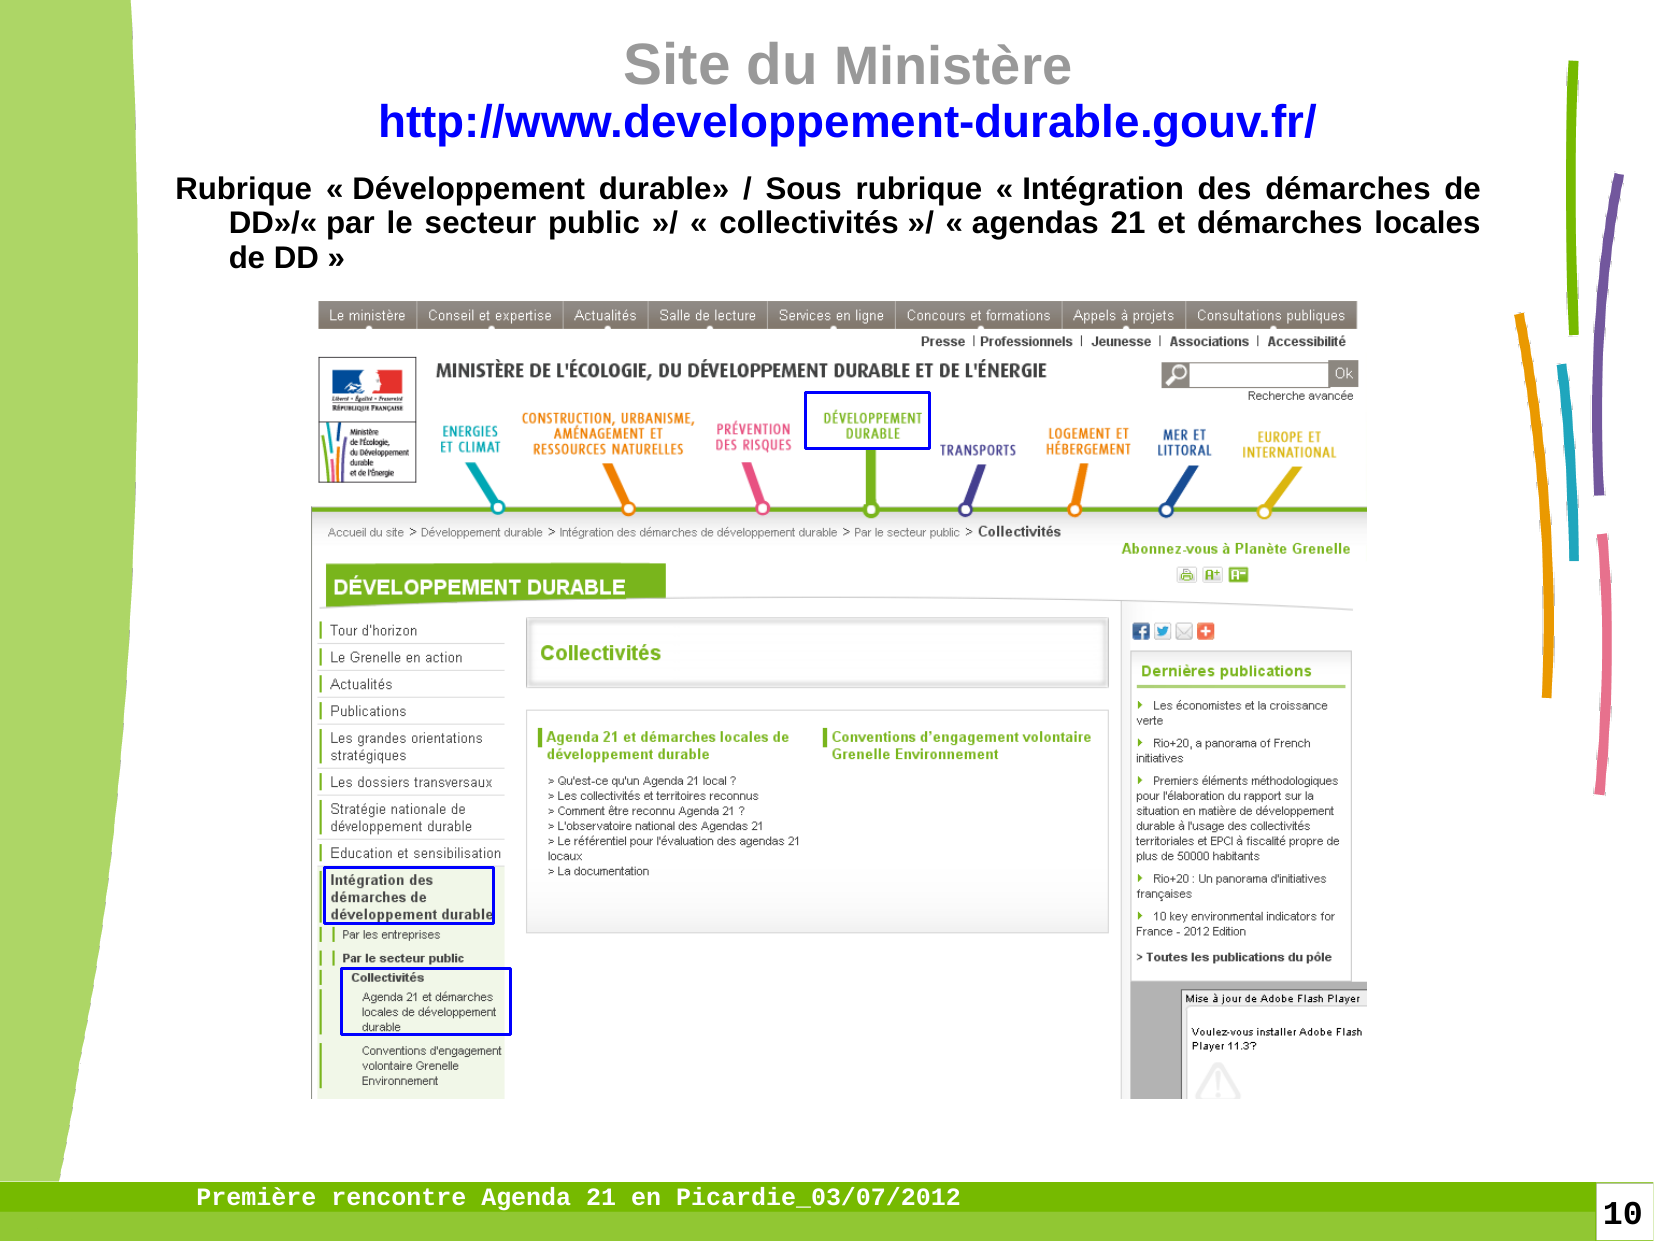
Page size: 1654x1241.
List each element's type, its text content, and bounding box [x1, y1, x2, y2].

title Site du Ministère http://www.developpement-durable.gouv.fr/ [119, 22, 1578, 157]
picture [0, 0, 1654, 1241]
list Rubrique « Développement durable» / Sous rubrique « Intégration des démarches de DD»/« par le secteur public »/ « collectivités »/ « agendas 21 et démarches locales de DD » [157, 138, 1483, 1190]
